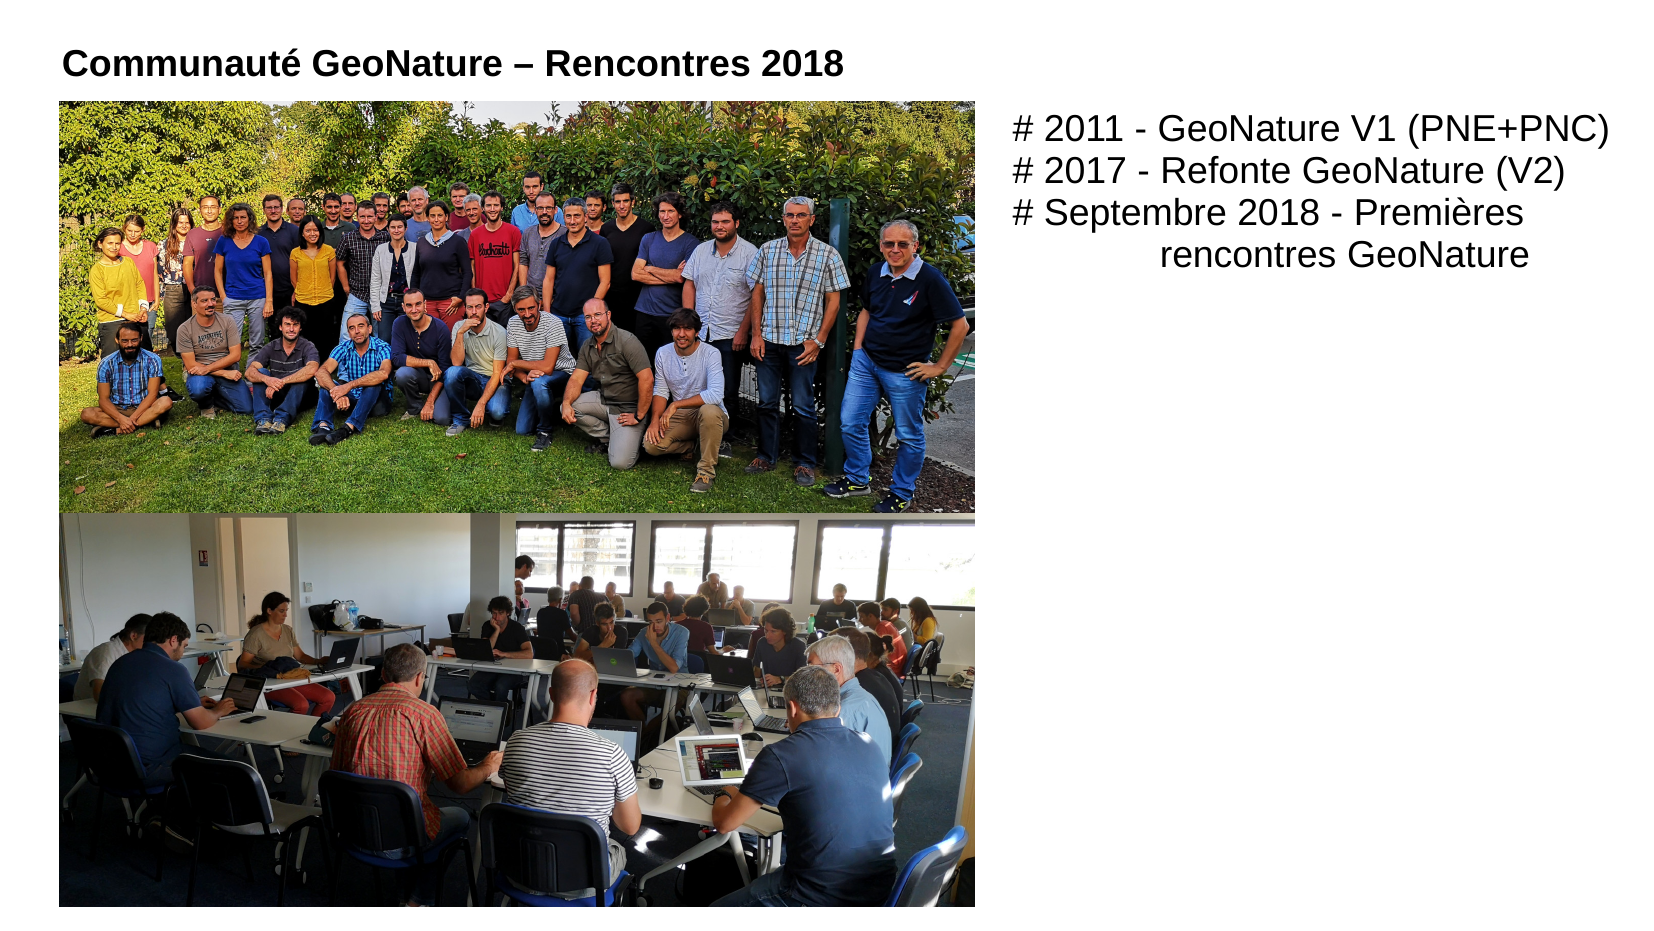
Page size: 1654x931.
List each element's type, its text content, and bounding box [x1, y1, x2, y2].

picture [59, 101, 975, 907]
text_box Communauté GeoNature – Rencontres 2018 [47, 35, 860, 93]
text_box # 2011 - GeoNature V1 (PNE+PNC) # 2017 - Refonte GeoNature (V2) # Septembre 2018 - Premières rencontres GeoNature [998, 100, 1626, 284]
